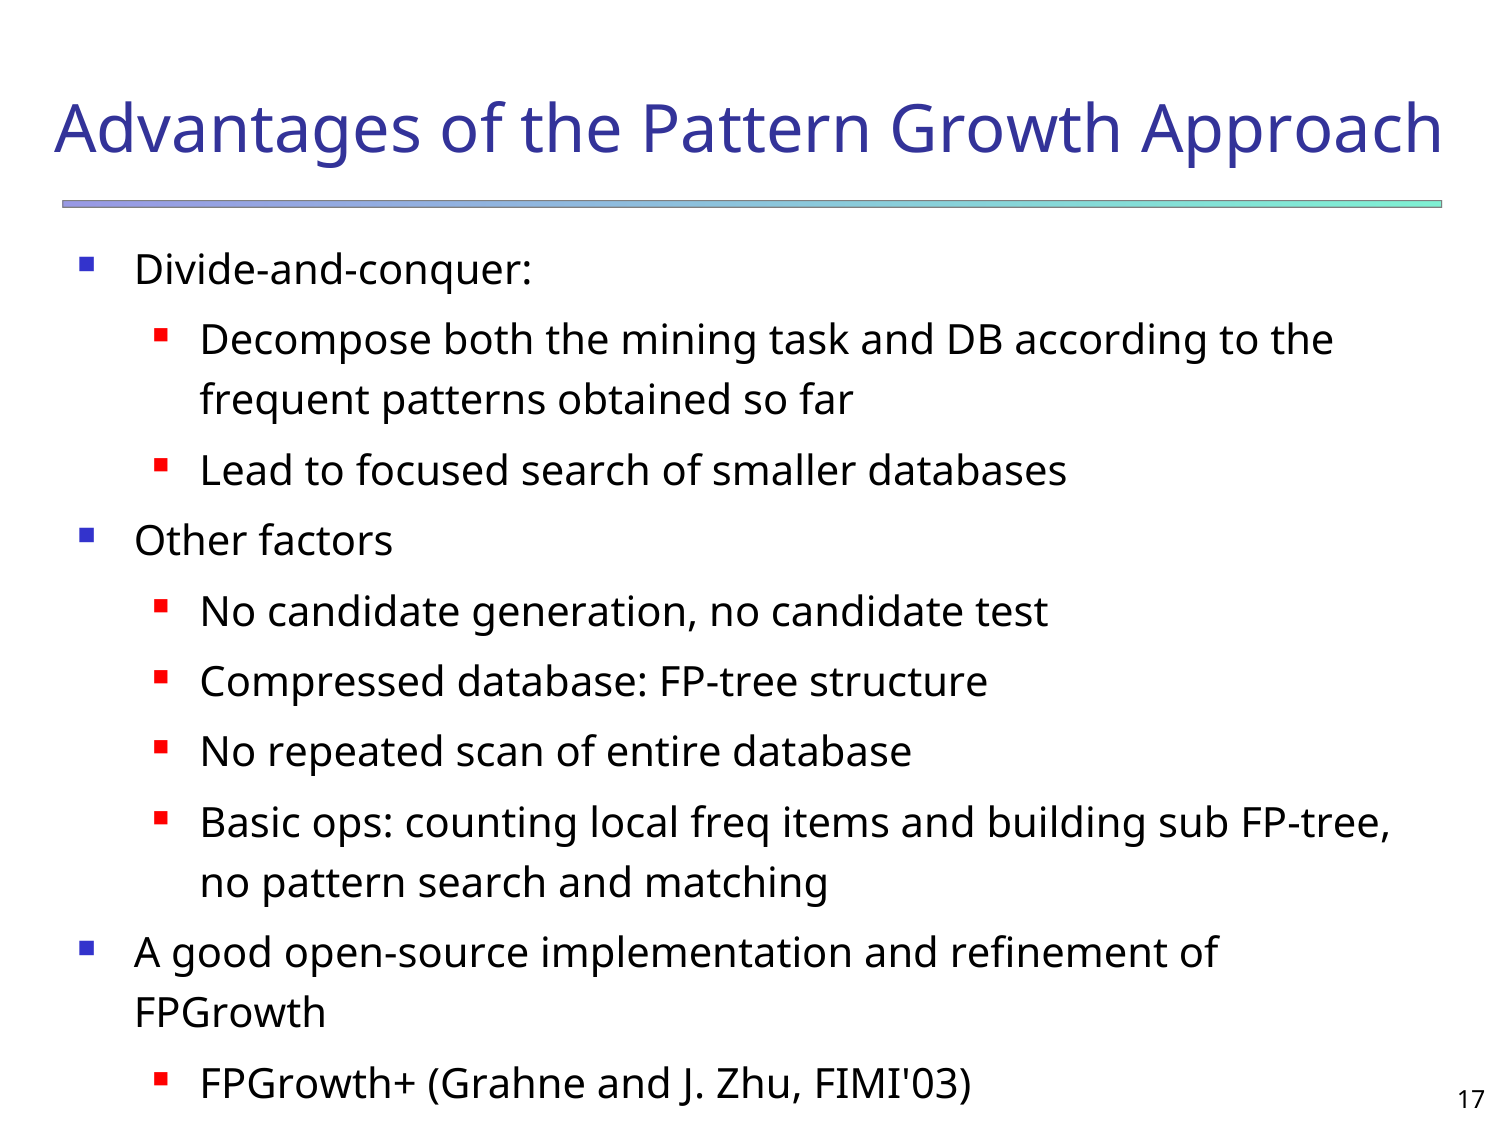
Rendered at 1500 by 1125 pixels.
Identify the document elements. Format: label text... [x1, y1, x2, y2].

list Divide-and-conquer: Decompose both the mining task and DB according to the frequent patterns obtained so far Lead to focused search of smaller databases Other factors No candidate generation, no candidate test Compressed database: FP-tree structure No repeated scan of entire database Basic ops: counting local freq items and building sub FP-tree, no pattern search and matching A good open-source implementation and refinement of FPGrowth FPGrowth+ (Grahne and J. Zhu, FIMI'03) [62, 224, 1426, 1125]
title Advantages of the Pattern Growth Approach [0, 0, 1500, 174]
text_box <number> [1426, 1062, 1500, 1125]
